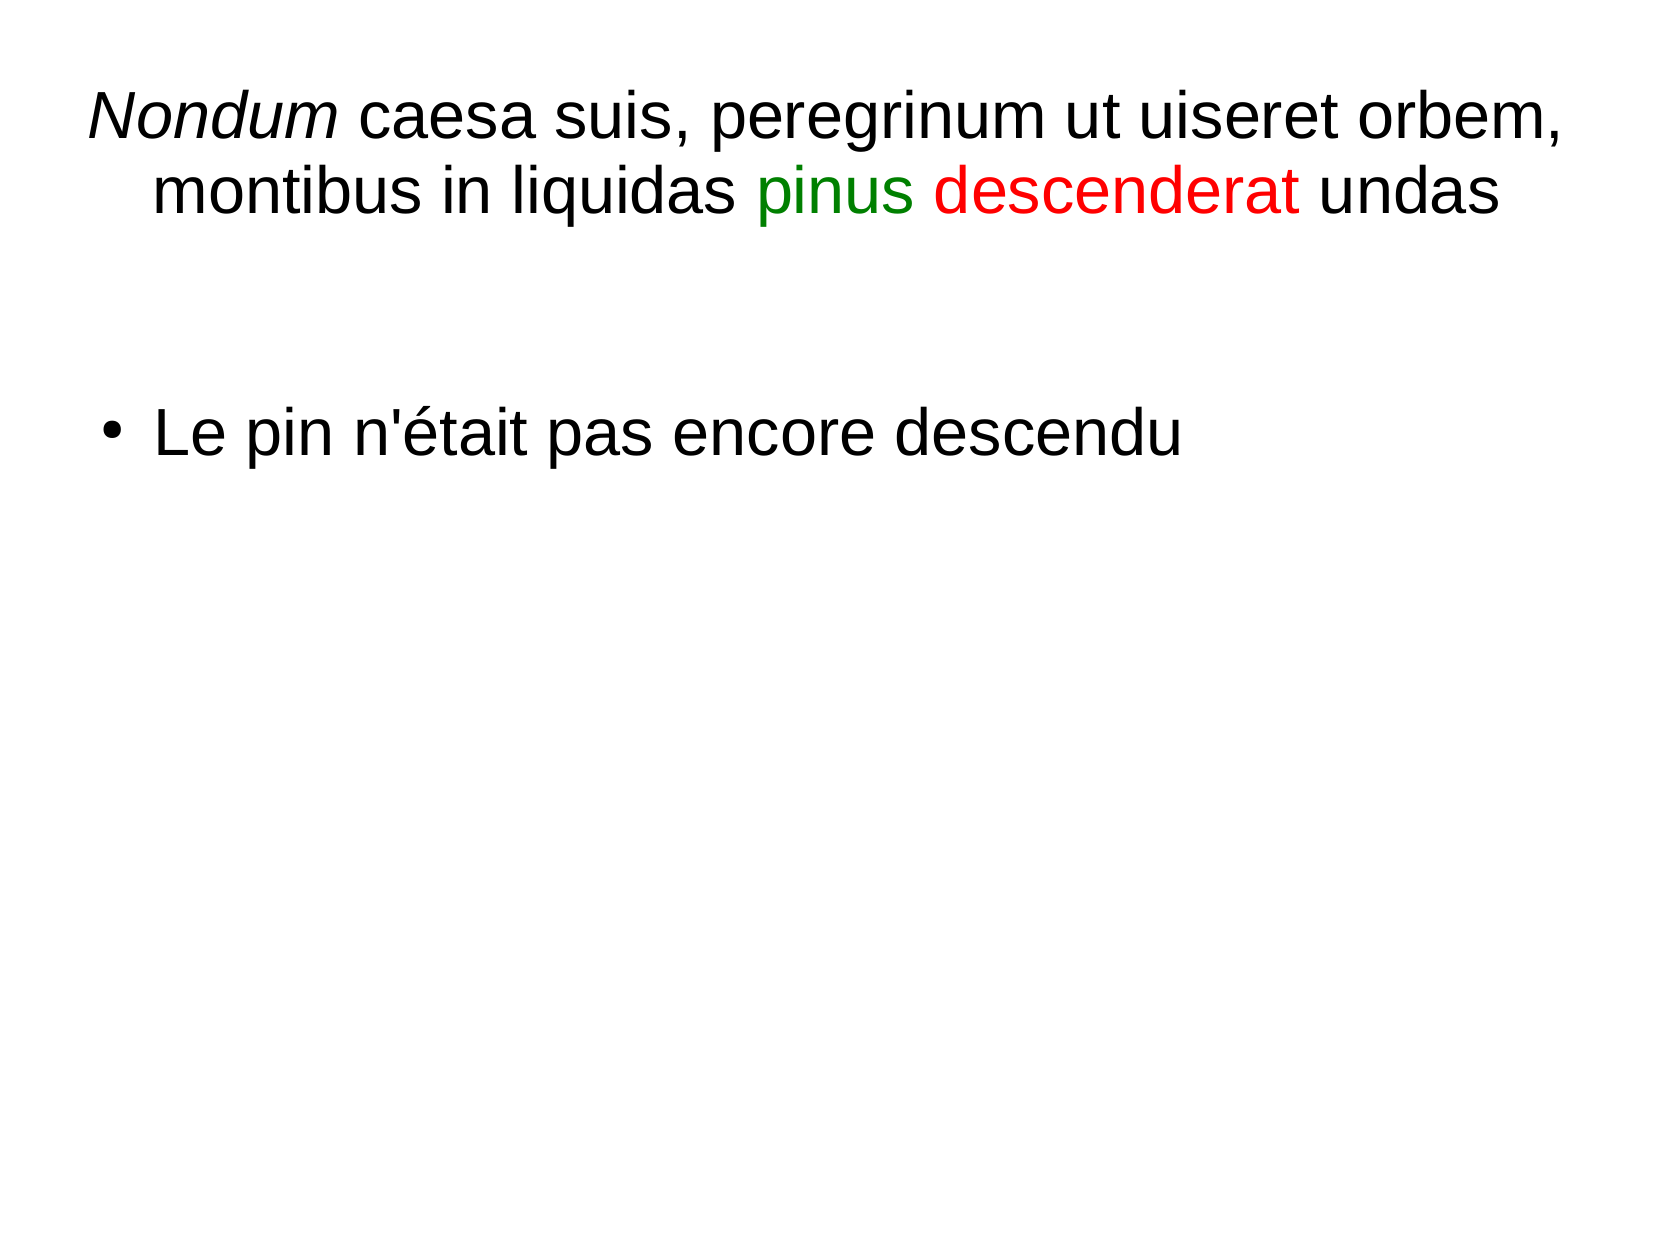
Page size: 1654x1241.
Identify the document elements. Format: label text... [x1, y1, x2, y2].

list Le pin n'était pas encore descendu [82, 290, 1571, 1010]
title Nondum caesa suis, peregrinum ut uiseret orbem, montibus in liquidas pinus descenderat undas [82, 49, 1571, 257]
